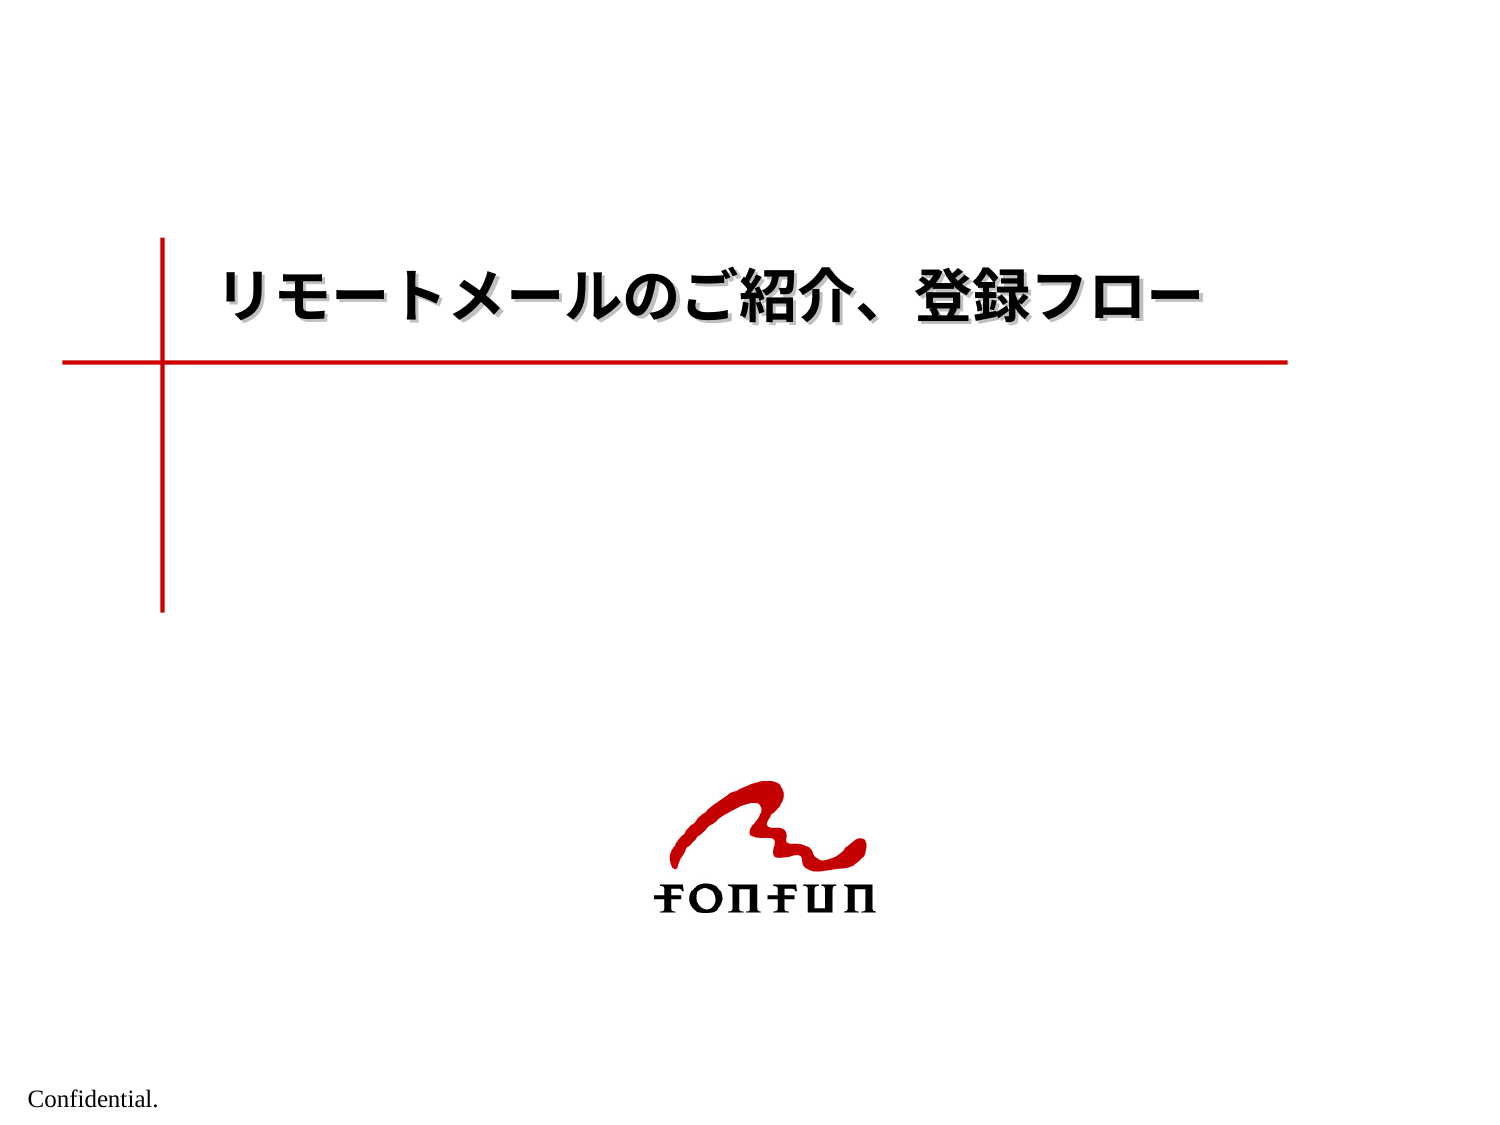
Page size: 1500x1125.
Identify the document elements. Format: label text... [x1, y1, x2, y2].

title リモートメールのご紹介、登録フロー [183, 237, 1238, 351]
